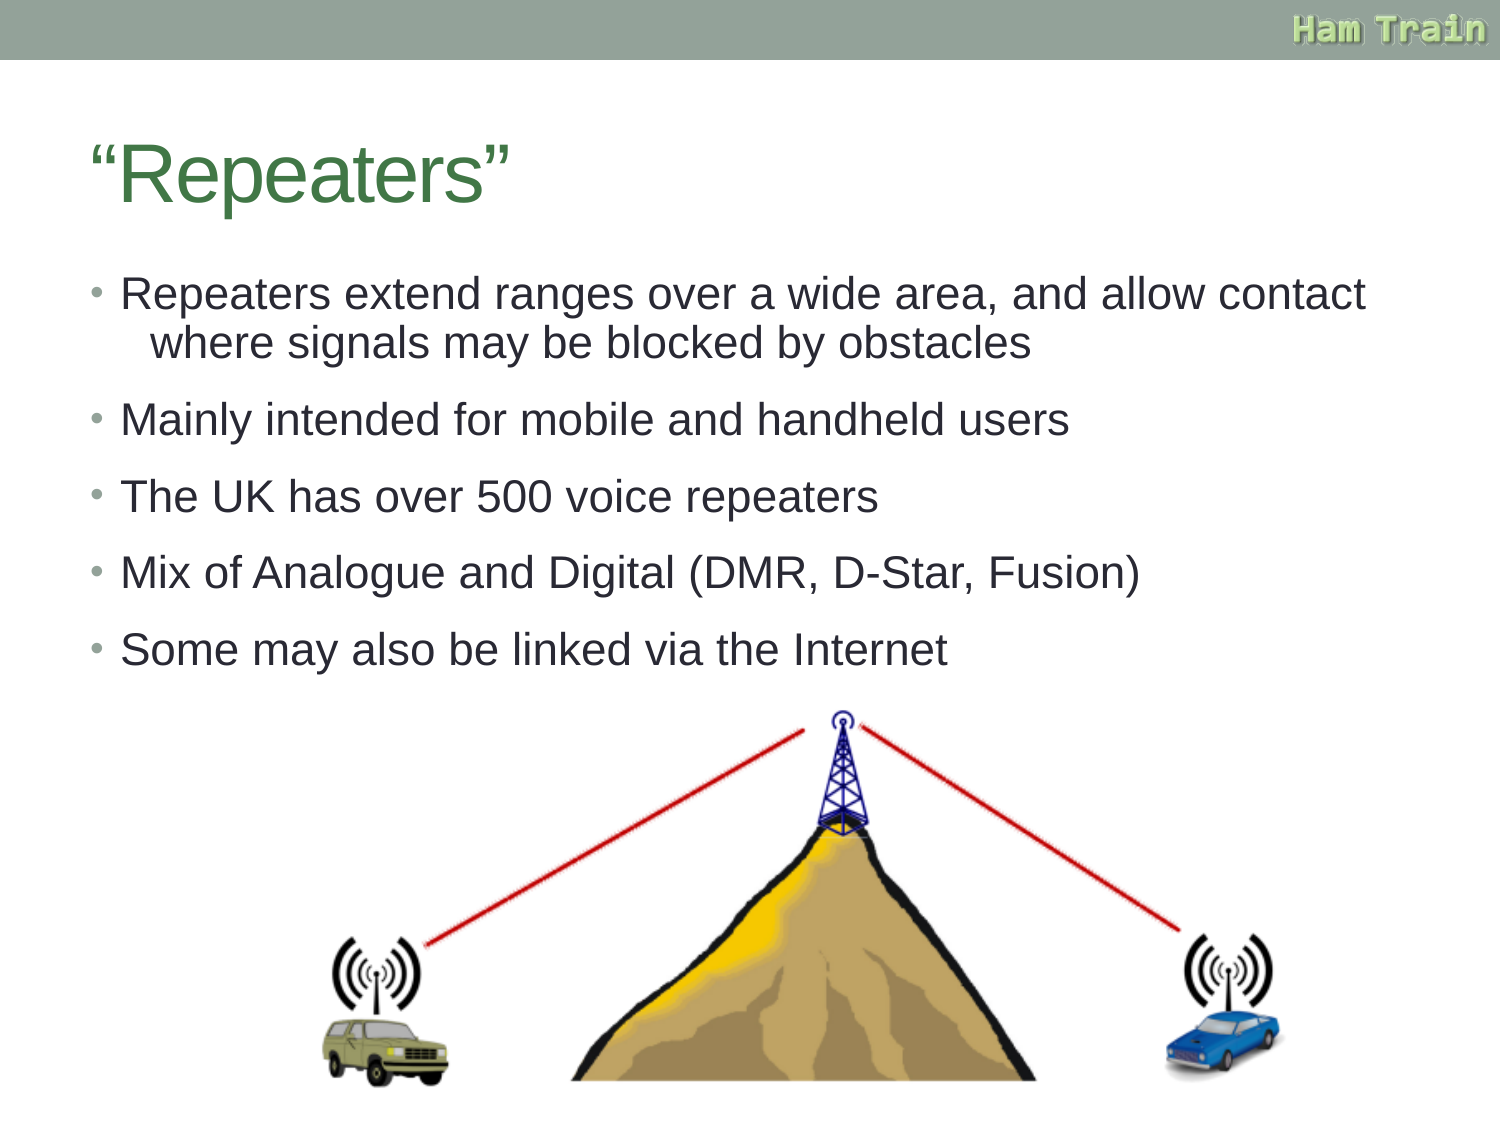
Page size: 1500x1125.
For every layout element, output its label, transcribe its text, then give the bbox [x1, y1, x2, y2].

picture [301, 704, 1296, 1108]
list Repeaters extend ranges over a wide area, and allow contact where signals may be blocked by obstacles Mainly intended for mobile and handheld users The UK has over 500 voice repeaters Mix of Analogue and Digital (DMR, D-Star, Fusion) Some may also be linked via the Internet [75, 262, 1447, 693]
title “Repeaters” [75, 87, 1426, 251]
